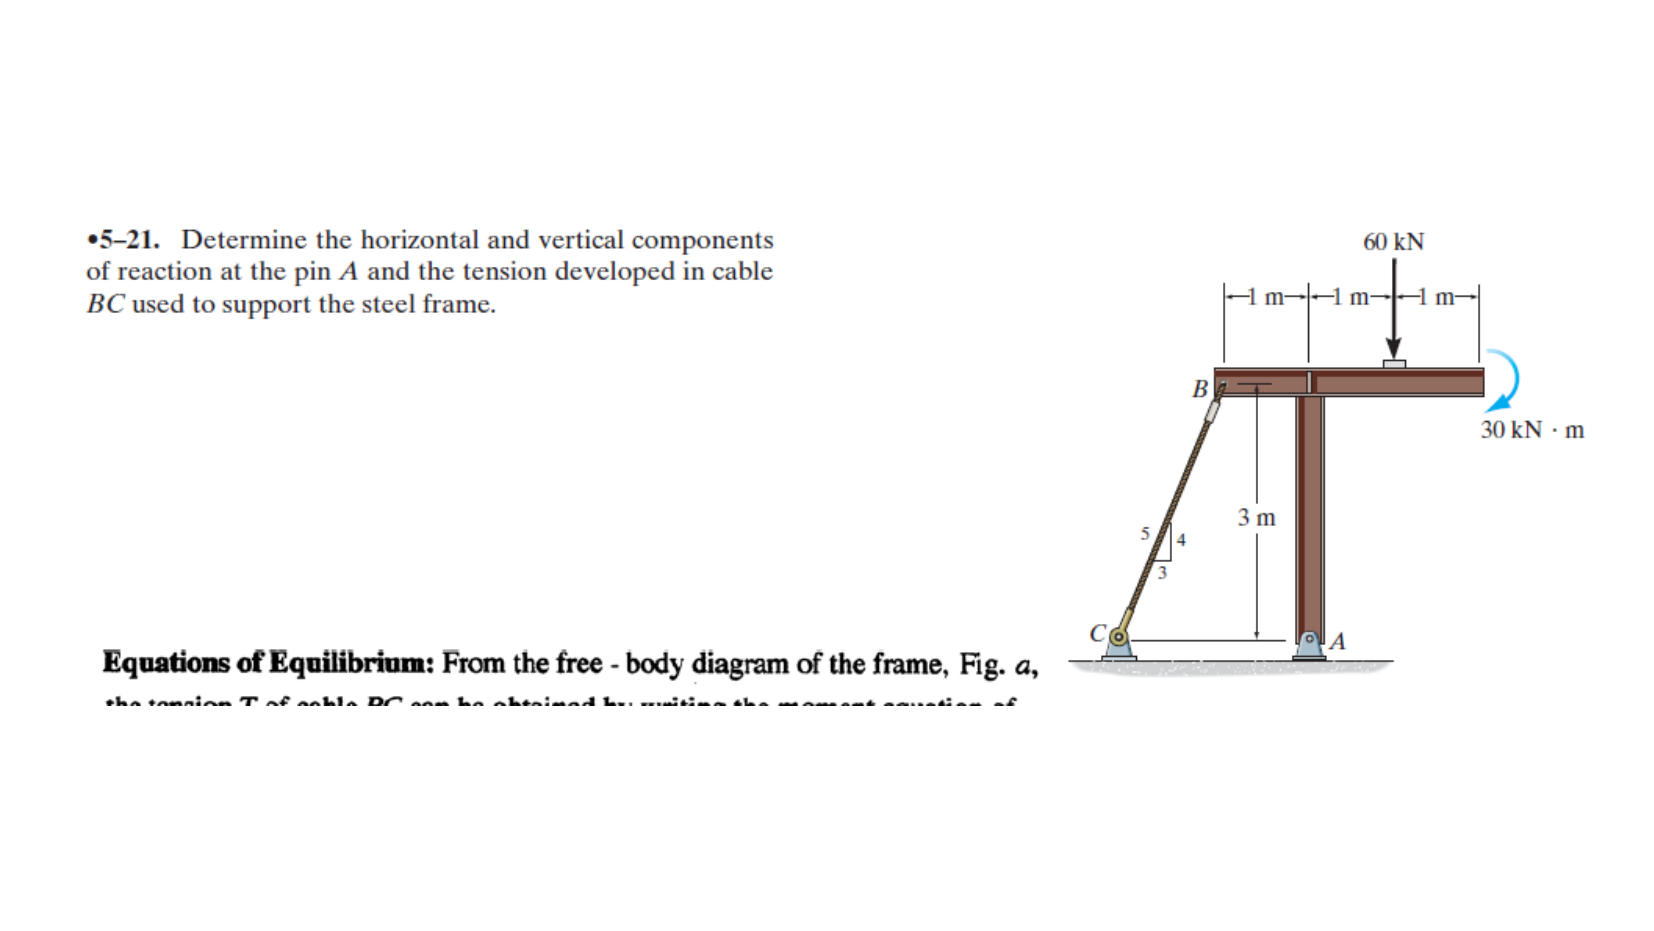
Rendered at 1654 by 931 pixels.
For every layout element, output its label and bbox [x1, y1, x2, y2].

picture [66, 208, 1610, 706]
